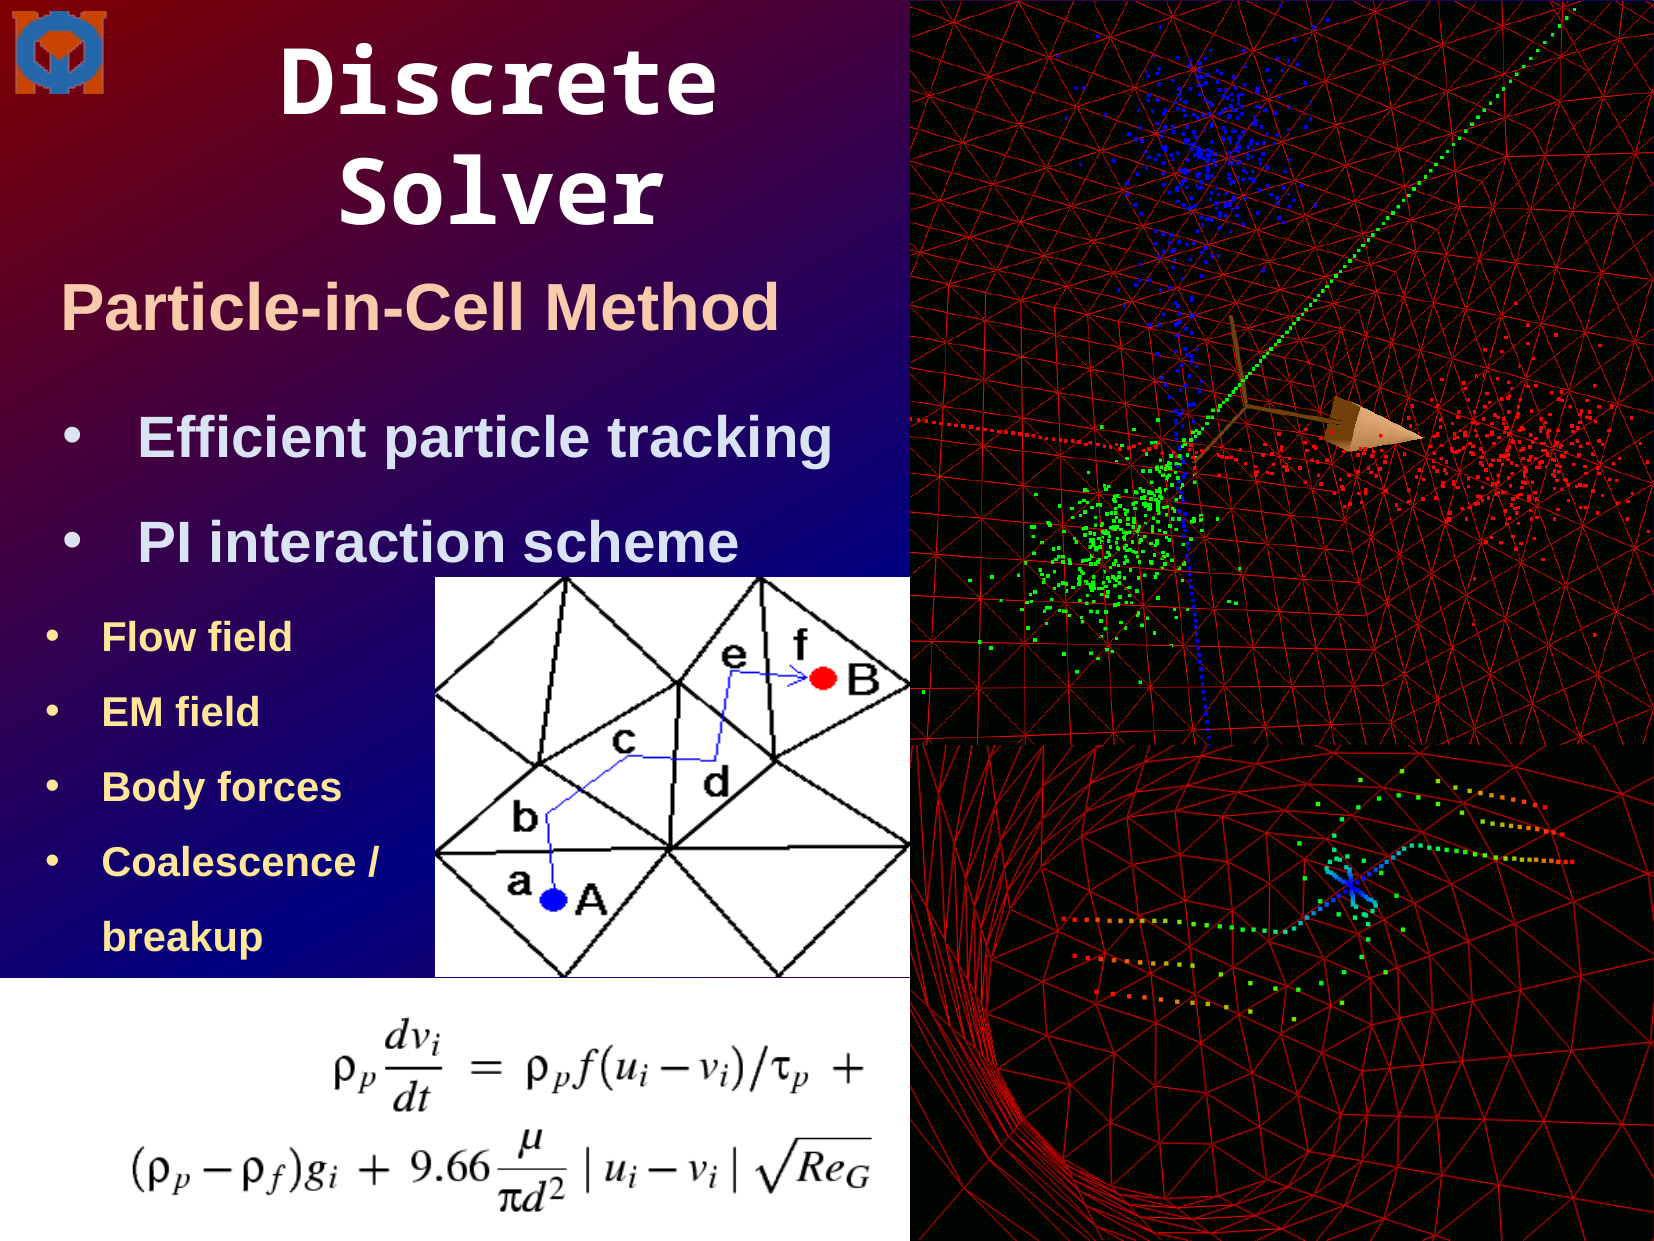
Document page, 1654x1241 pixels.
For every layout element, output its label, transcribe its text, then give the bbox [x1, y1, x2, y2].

text_box Efficient particle tracking PI interaction scheme [62, 364, 843, 575]
text_box Flow field EM field Body forces Coalescence / breakup [44, 584, 418, 960]
picture [0, 1, 1654, 1241]
picture [11, 11, 110, 95]
text_box Particle-in-Cell Method [60, 264, 843, 345]
title Discrete Solver [132, 22, 869, 243]
